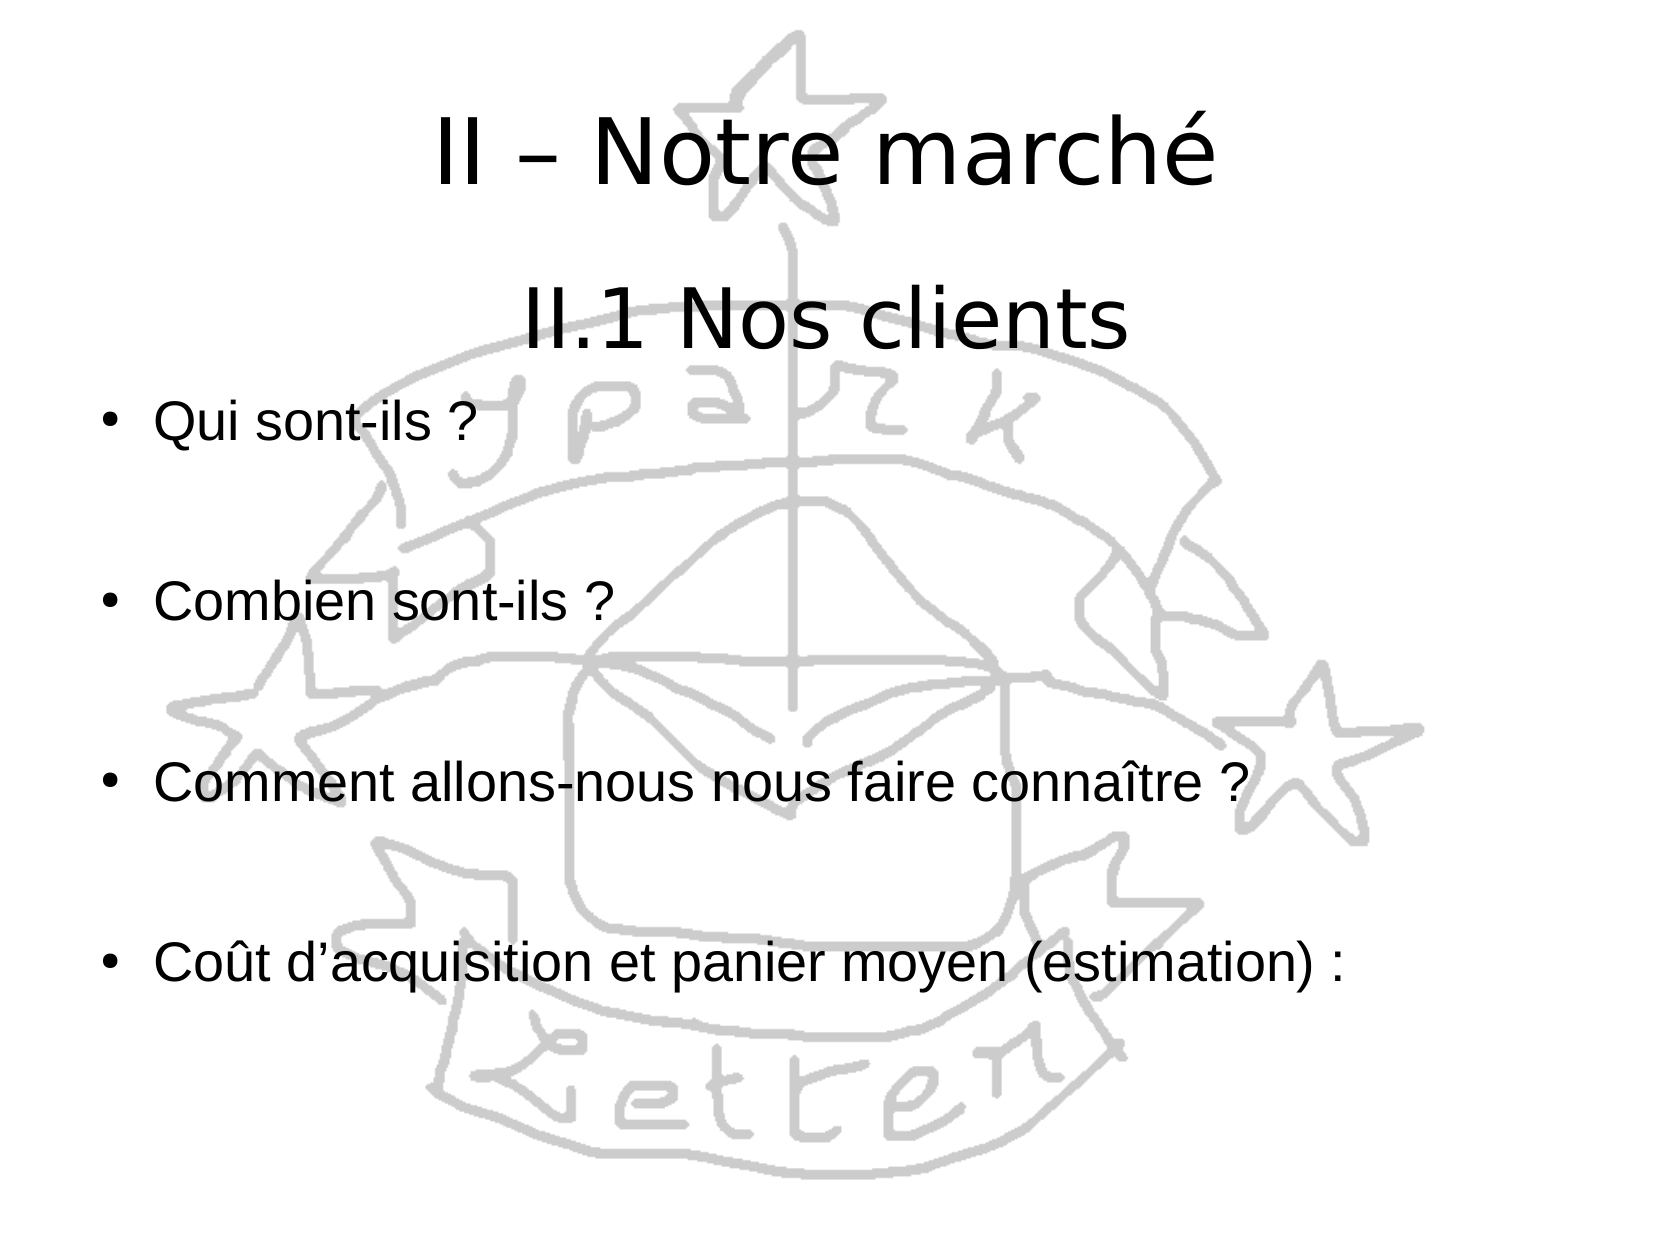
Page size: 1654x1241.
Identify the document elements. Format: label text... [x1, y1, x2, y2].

list Qui sont-ils ? Combien sont-ils ? Comment allons-nous nous faire connaître ? Coût d’acquisition et panier moyen (estimation) : [82, 389, 1571, 1182]
title II – Notre marché [82, 49, 1571, 257]
picture [29, 11, 1648, 263]
text_box II.1 Nos clients [0, 263, 1654, 361]
picture [29, 361, 1648, 1241]
